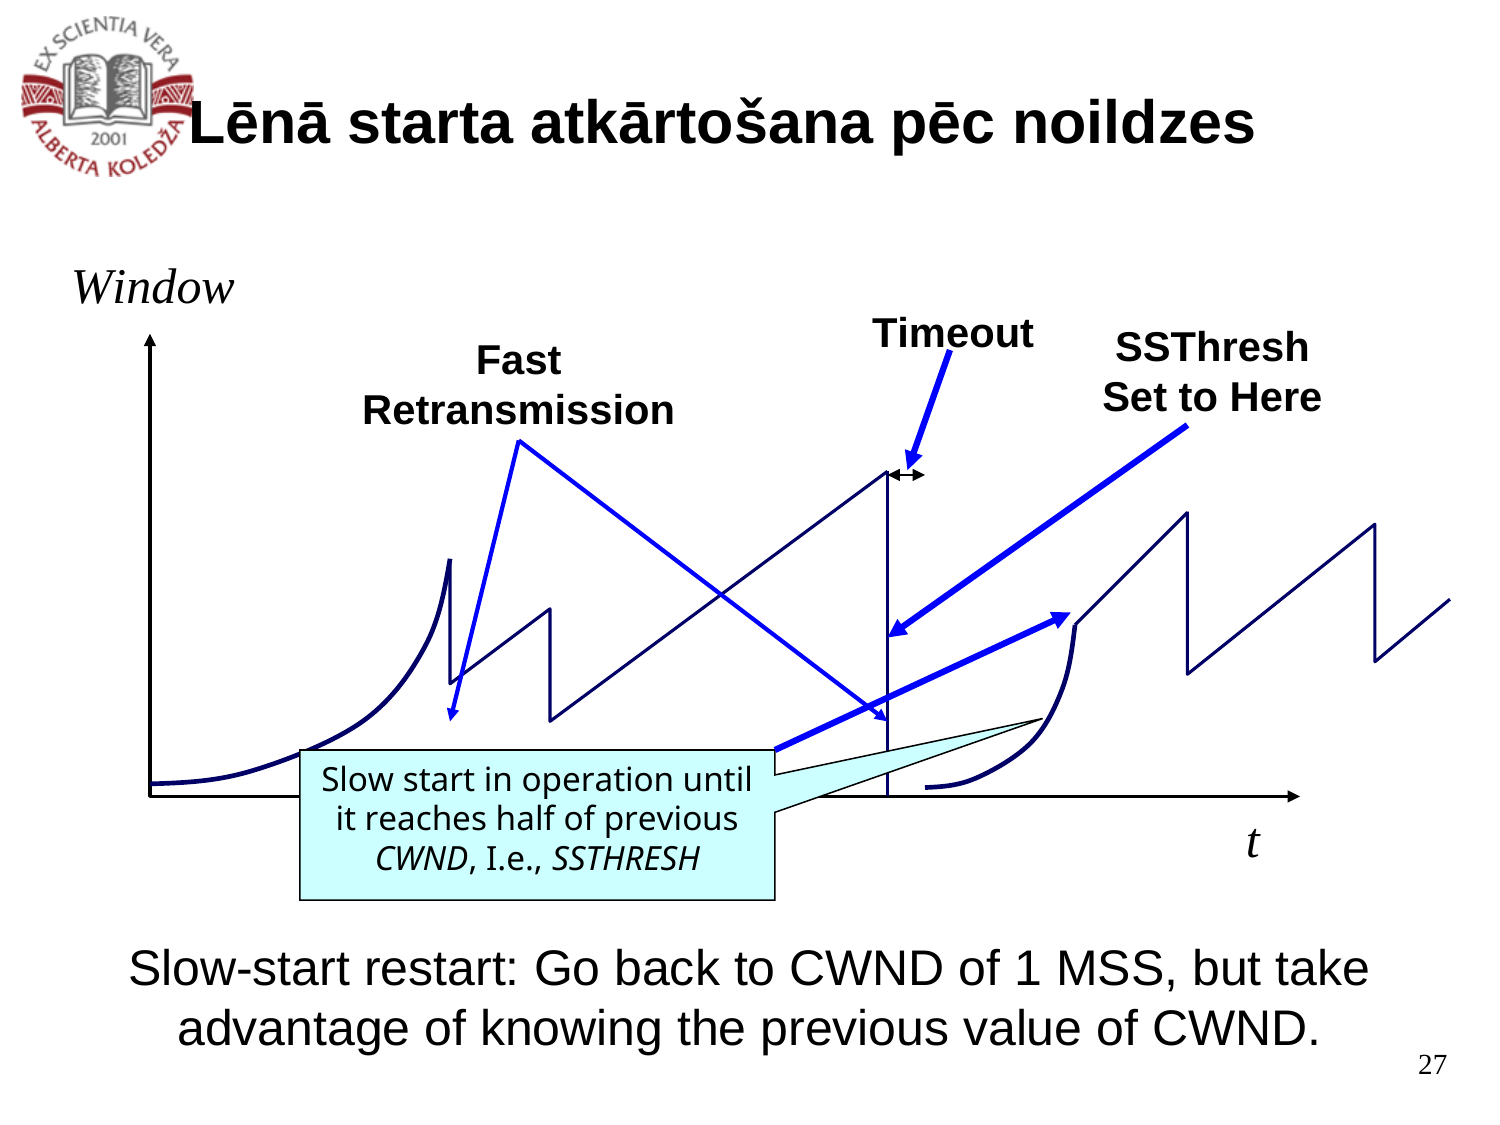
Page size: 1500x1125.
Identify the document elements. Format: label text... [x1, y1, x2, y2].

text_box t [1231, 799, 1275, 876]
text_box Slow-start restart: Go back to CWND of 1 MSS, but take advantage of knowing the previous value of CWND. [107, 927, 1393, 1064]
picture [21, 16, 194, 177]
text_box Window [56, 246, 250, 322]
text_box <skaitlis> [1312, 1037, 1463, 1101]
text_box Timeout [837, 297, 1070, 364]
text_box Fast Retransmission [324, 324, 713, 441]
title Lēnā starta atkārtošana pēc noildzes [50, 62, 1374, 175]
text_box SSThresh Set to Here [1062, 312, 1363, 428]
text_box Slow start in operation until it reaches half of previous CWND, I.e., SSTHRESH [299, 718, 1043, 901]
